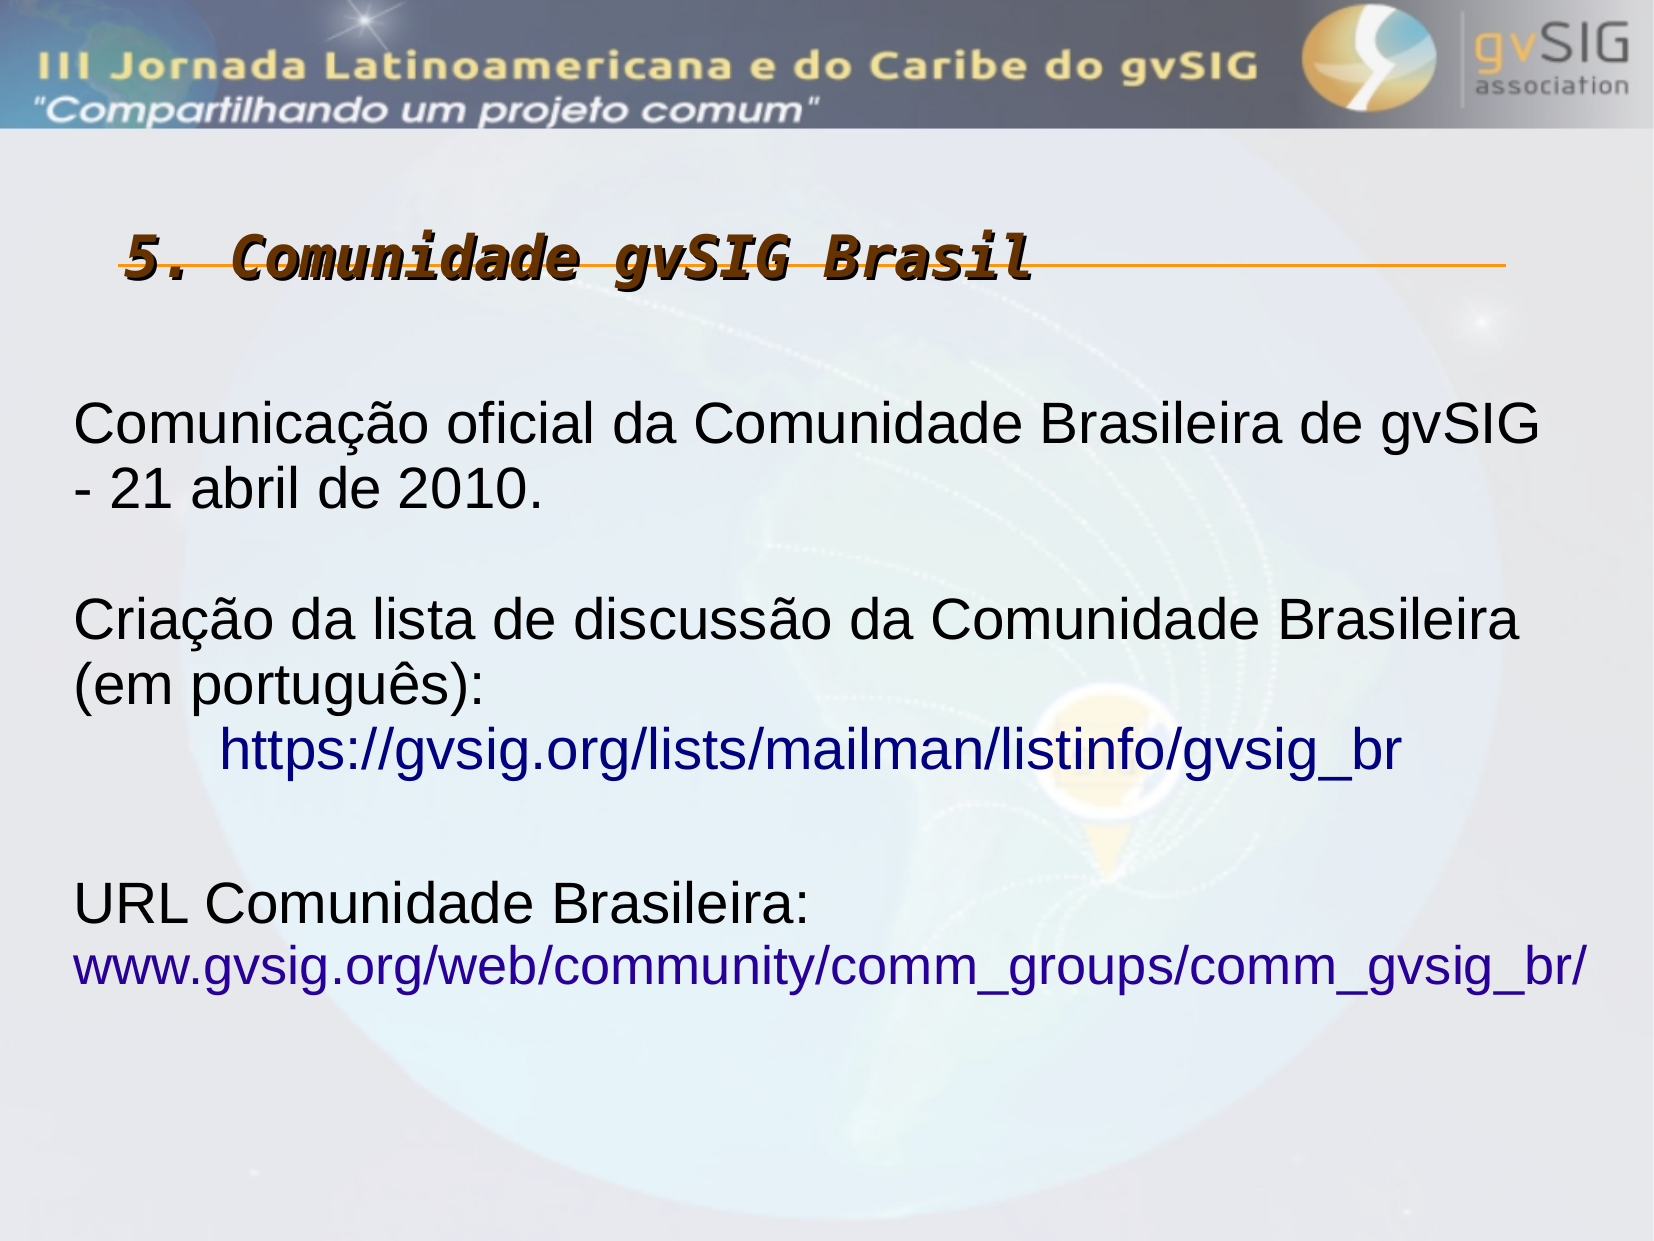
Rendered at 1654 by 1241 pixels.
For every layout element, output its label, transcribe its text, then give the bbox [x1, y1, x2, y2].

text_box 5. Comunidade gvSIG Brasil [109, 182, 1536, 266]
text_box Comunicação oficial da Comunidade Brasileira de gvSIG - 21 abril de 2010. Criação da lista de discussão da Comunidade Brasileira (em português): https://gvsig.org/lists/mailman/listinfo/gvsig_br [59, 383, 1565, 788]
picture [0, 0, 1654, 1241]
text_box URL Comunidade Brasileira: www.gvsig.org/web/community/comm_groups/comm_gvsig_br/ [59, 862, 1654, 1087]
